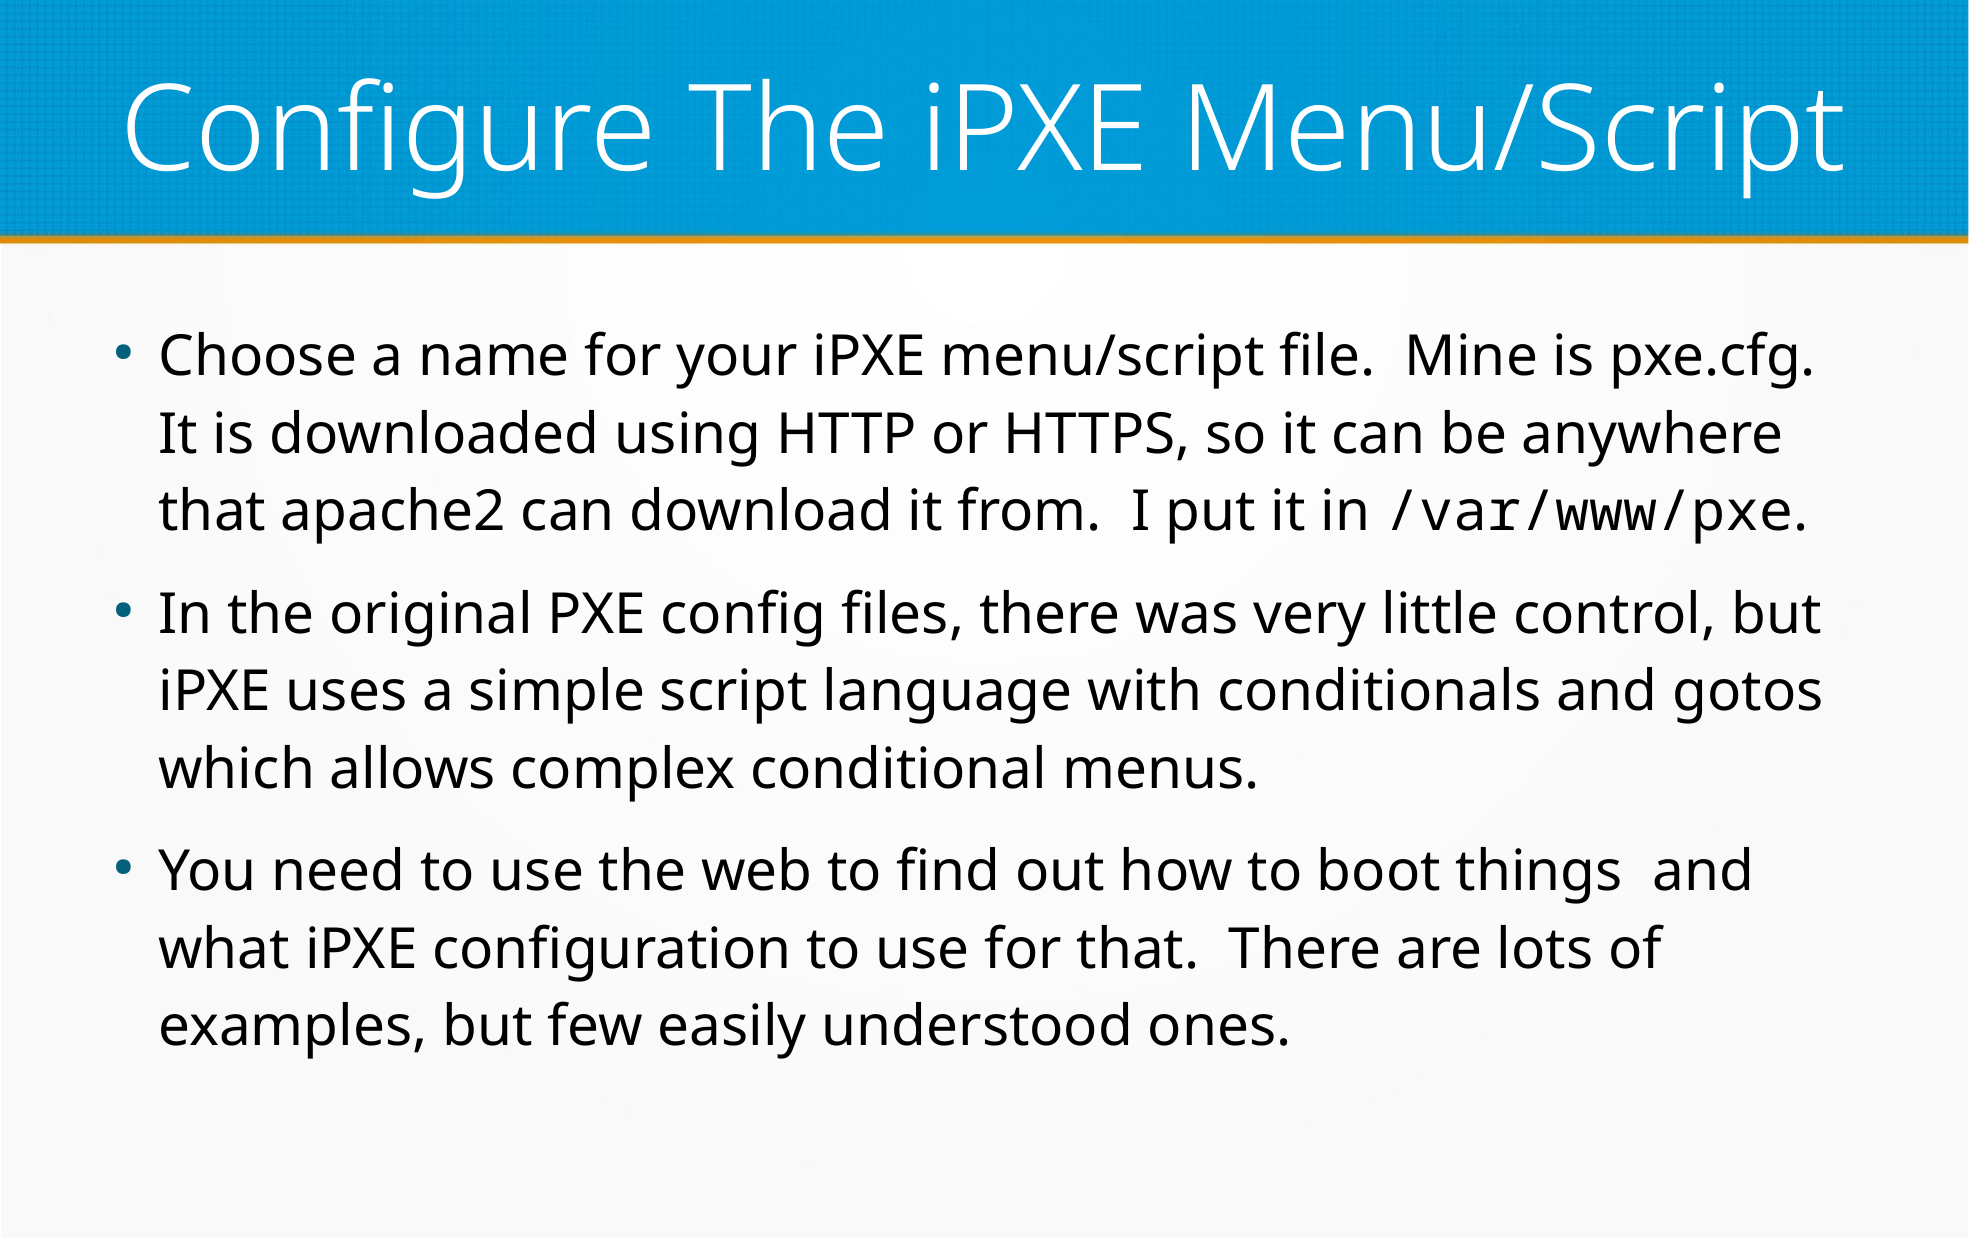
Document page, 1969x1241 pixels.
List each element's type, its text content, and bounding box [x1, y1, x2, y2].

title Configure The iPXE Menu/Script [98, 19, 1870, 227]
picture [0, 233, 1969, 1241]
list Choose a name for your iPXE menu/script file. Mine is pxe.cfg. It is downloaded using HTTP or HTTPS, so it can be anywhere that apache2 can download it from. I put it in /var/www/pxe. In the original PXE config files, there was very little control, but iPXE uses a simple script language with conditionals and gotos which allows complex conditional menus. You need to use the web to find out how to boot things and what iPXE configuration to use for that. There are lots of examples, but few easily understood ones. [98, 315, 1861, 1081]
